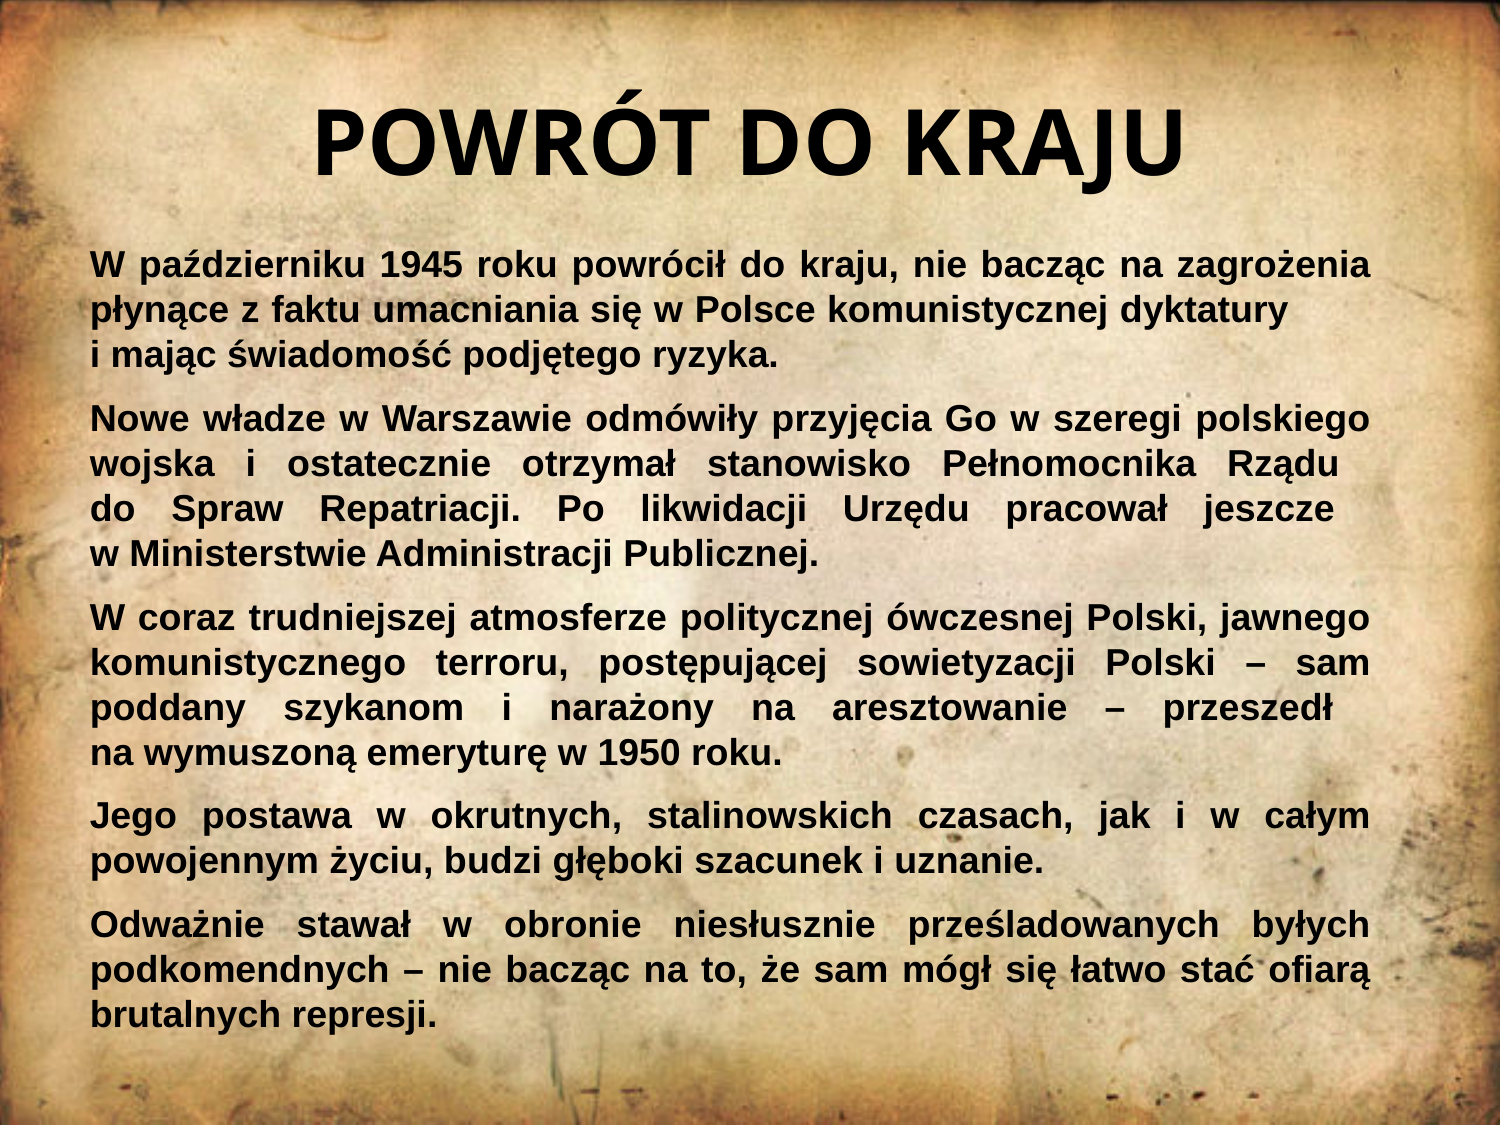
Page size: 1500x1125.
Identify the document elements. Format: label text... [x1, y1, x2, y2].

title POWRÓT DO KRAJU [75, 45, 1425, 233]
text_box W październiku 1945 roku powrócił do kraju, nie bacząc na zagrożenia płynące z faktu umacniania się w Polsce komunistycznej dyktatury i mając świadomość podjętego ryzyka. Nowe władze w Warszawie odmówiły przyjęcia Go w szeregi polskiego wojska i ostatecznie otrzymał stanowisko Pełnomocnika Rządu do Spraw Repatriacji. Po likwidacji Urzędu pracował jeszcze w Ministerstwie Administracji Publicznej. W coraz trudniejszej atmosferze politycznej ówczesnej Polski, jawnego komunistycznego terroru, postępującej sowietyzacji Polski – sam poddany szykanom i narażony na aresztowanie – przeszedł na wymuszoną emeryturę w 1950 roku. Jego postawa w okrutnych, stalinowskich czasach, jak i w całym powojennym życiu, budzi głęboki szacunek i uznanie. Odważnie stawał w obronie niesłusznie prześladowanych byłych podkomendnych – nie bacząc na to, że sam mógł się łatwo stać ofiarą brutalnych represji. [75, 232, 1387, 1043]
picture [0, 0, 1500, 1125]
